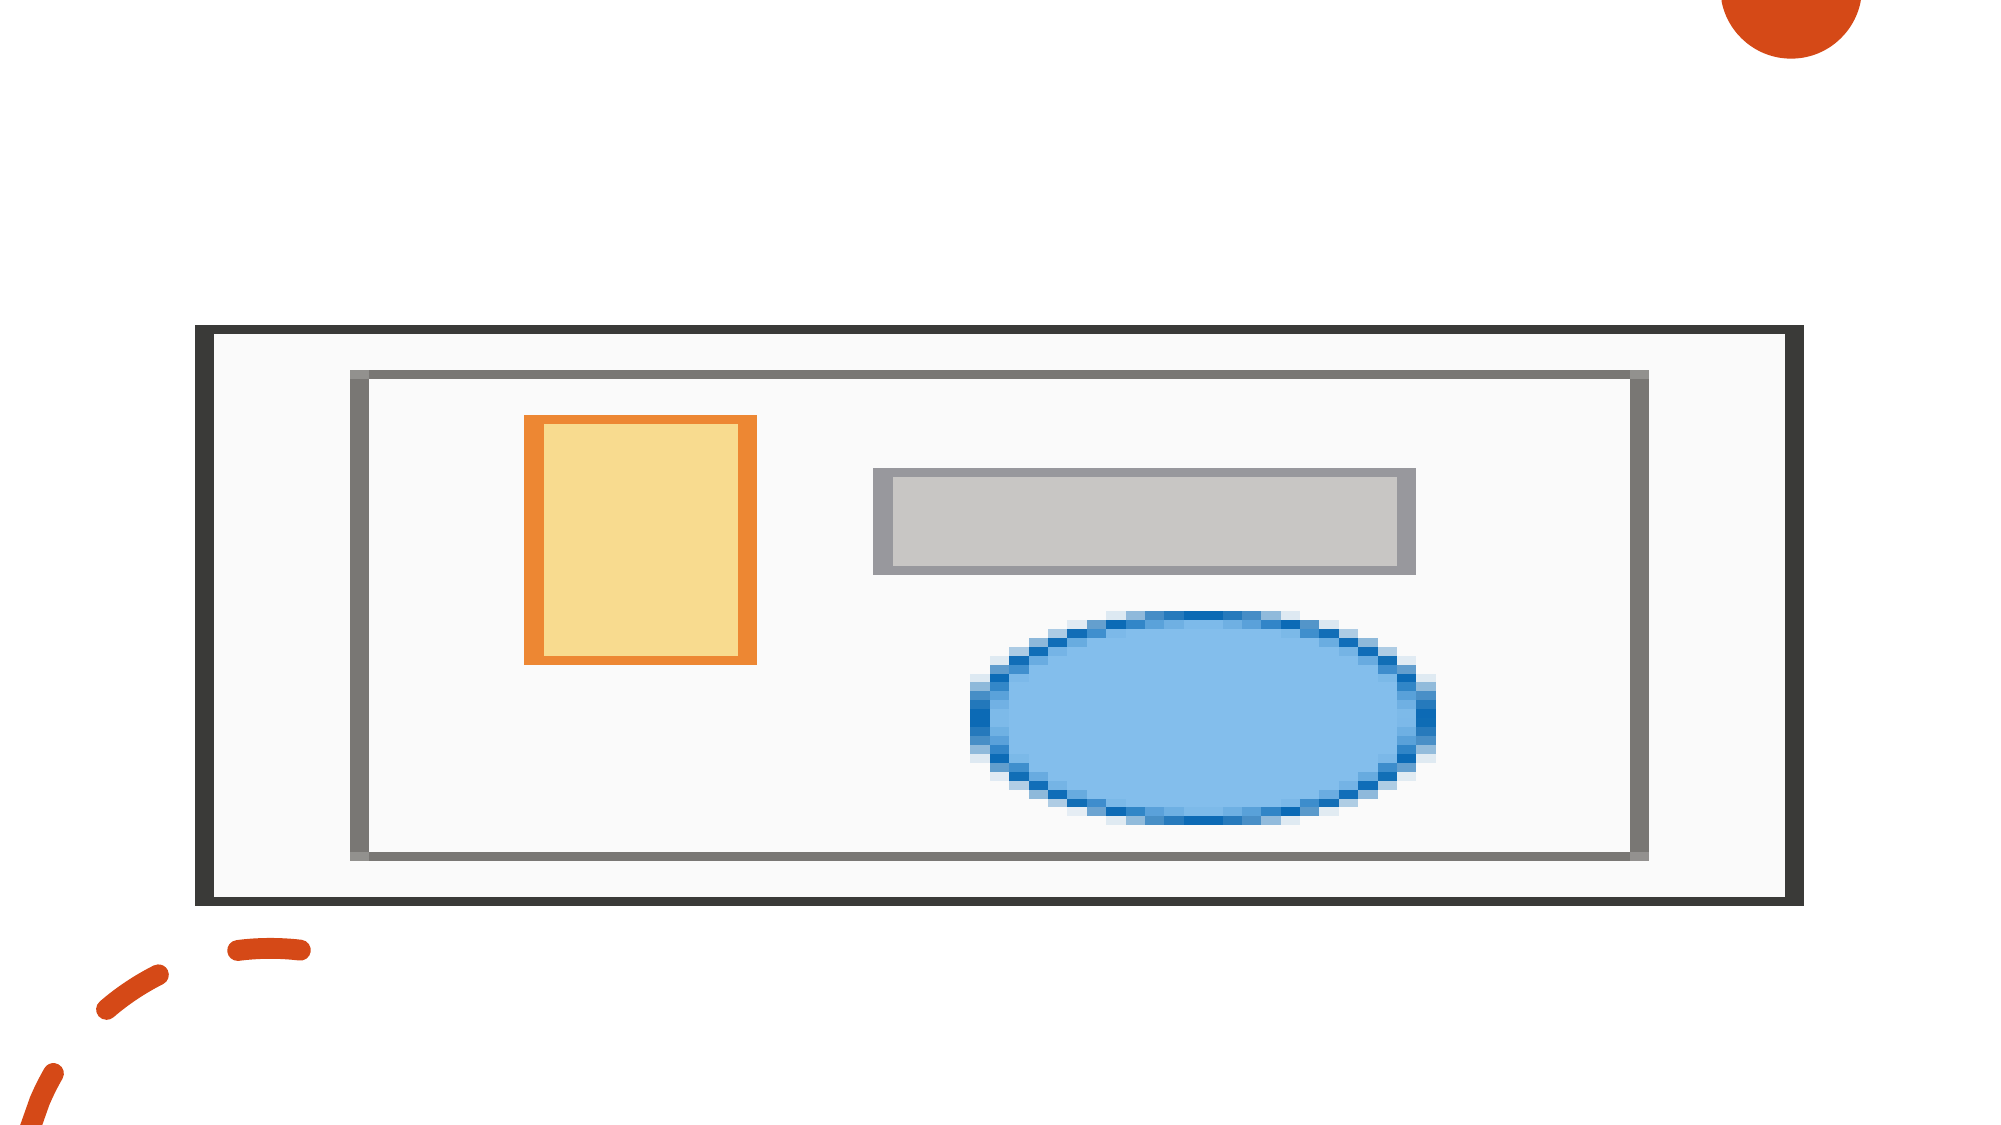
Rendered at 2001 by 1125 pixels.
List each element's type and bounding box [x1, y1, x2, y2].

chart [137, 299, 1863, 933]
